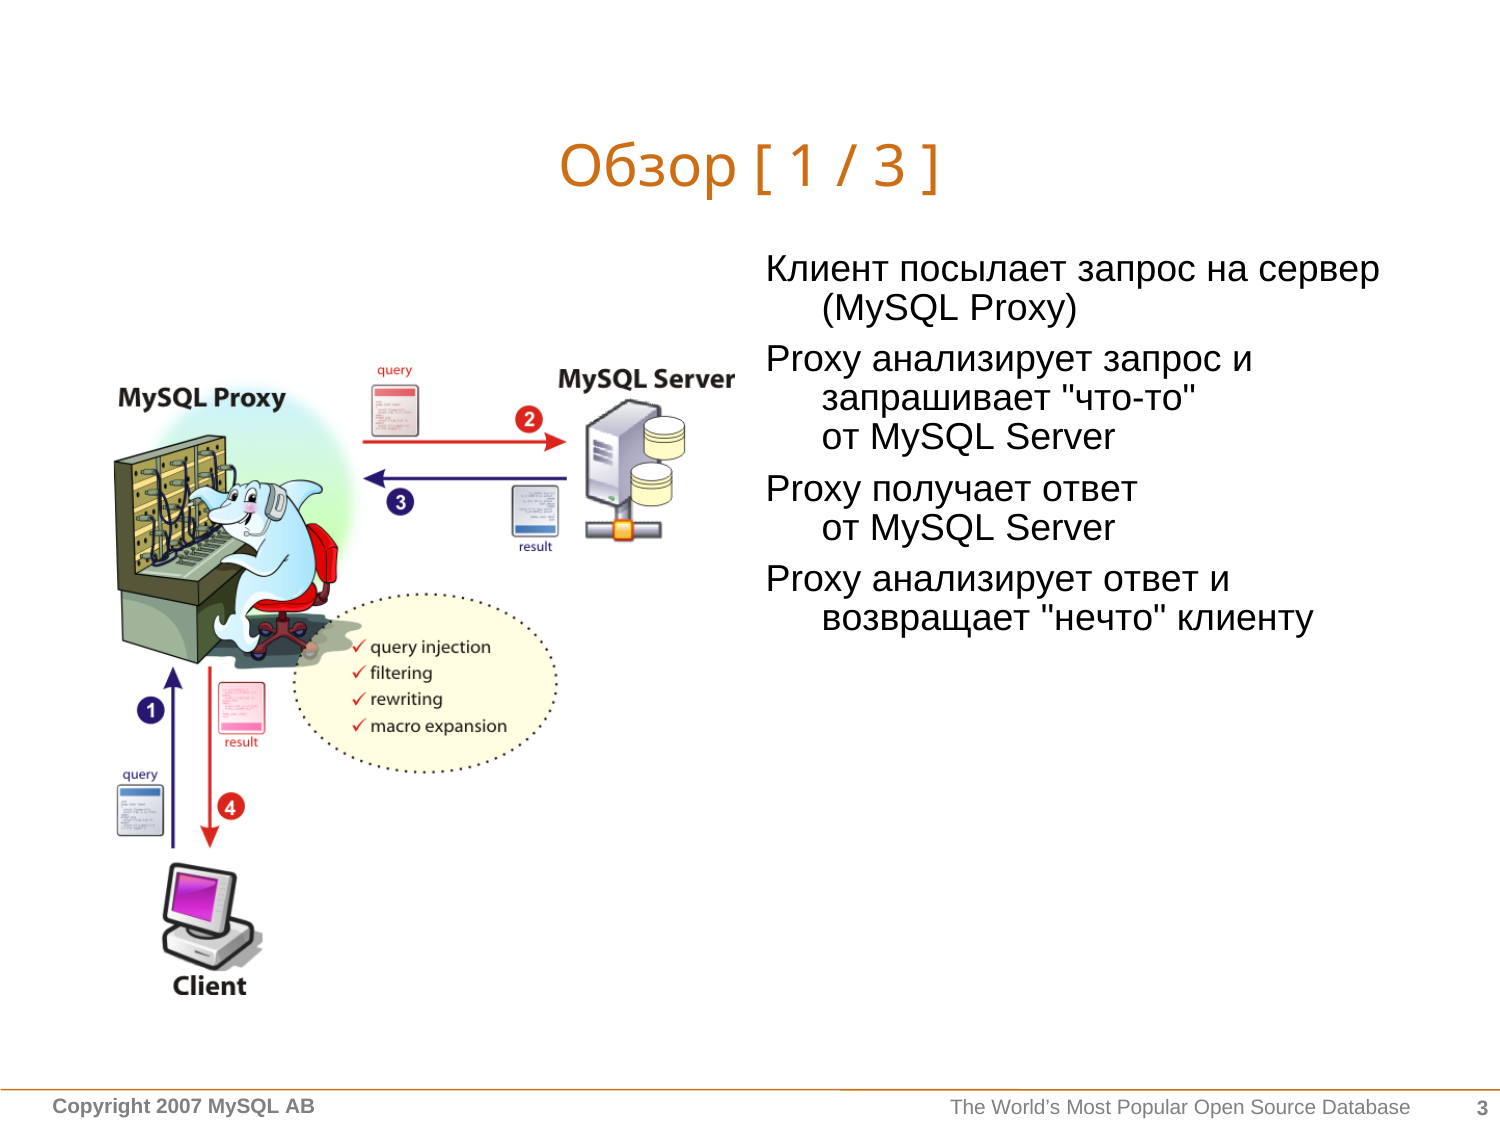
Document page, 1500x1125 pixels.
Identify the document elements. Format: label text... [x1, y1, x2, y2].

picture [112, 367, 735, 995]
list Клиент посылает запрос на сервер (MySQL Proxy) Proxy анализирует запрос и запрашивает "что-то" от MySQL Server Proxy получает ответ от MySQL Server Proxy анализирует ответ и возвращает "нечто" клиенту [765, 249, 1388, 1113]
title Обзор [ 1 / 3 ] [0, 87, 1500, 225]
